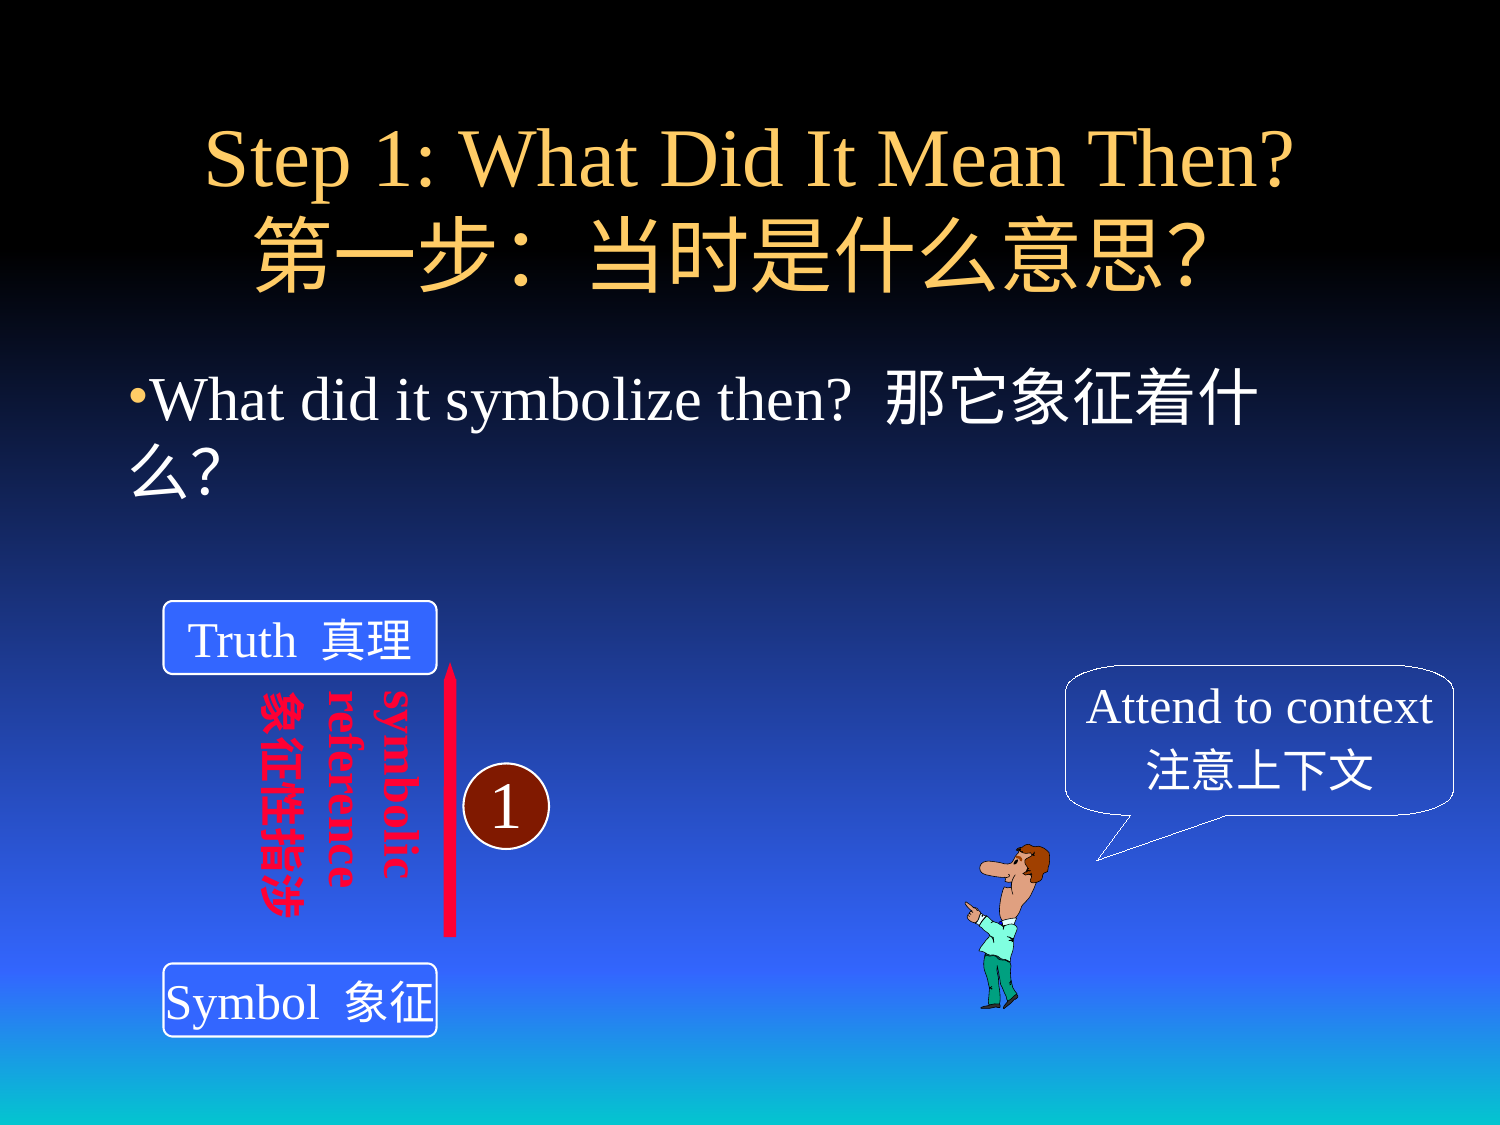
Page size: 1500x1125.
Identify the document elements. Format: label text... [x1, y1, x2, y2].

text_box Symbol 象征 [163, 963, 437, 1037]
chart [964, 843, 1051, 1010]
text_box Attend to context 注意上下文 [1065, 665, 1454, 861]
text_box Truth 真理 [163, 601, 437, 674]
text_box 1 [463, 763, 549, 849]
list What did it symbolize then? 那它象征着什么？ [112, 350, 1388, 516]
title Step 1: What Did It Mean Then? 第一步：当时是什么意思？ [112, 94, 1388, 312]
text_box symbolic reference 象征性指涉 [244, 675, 437, 939]
